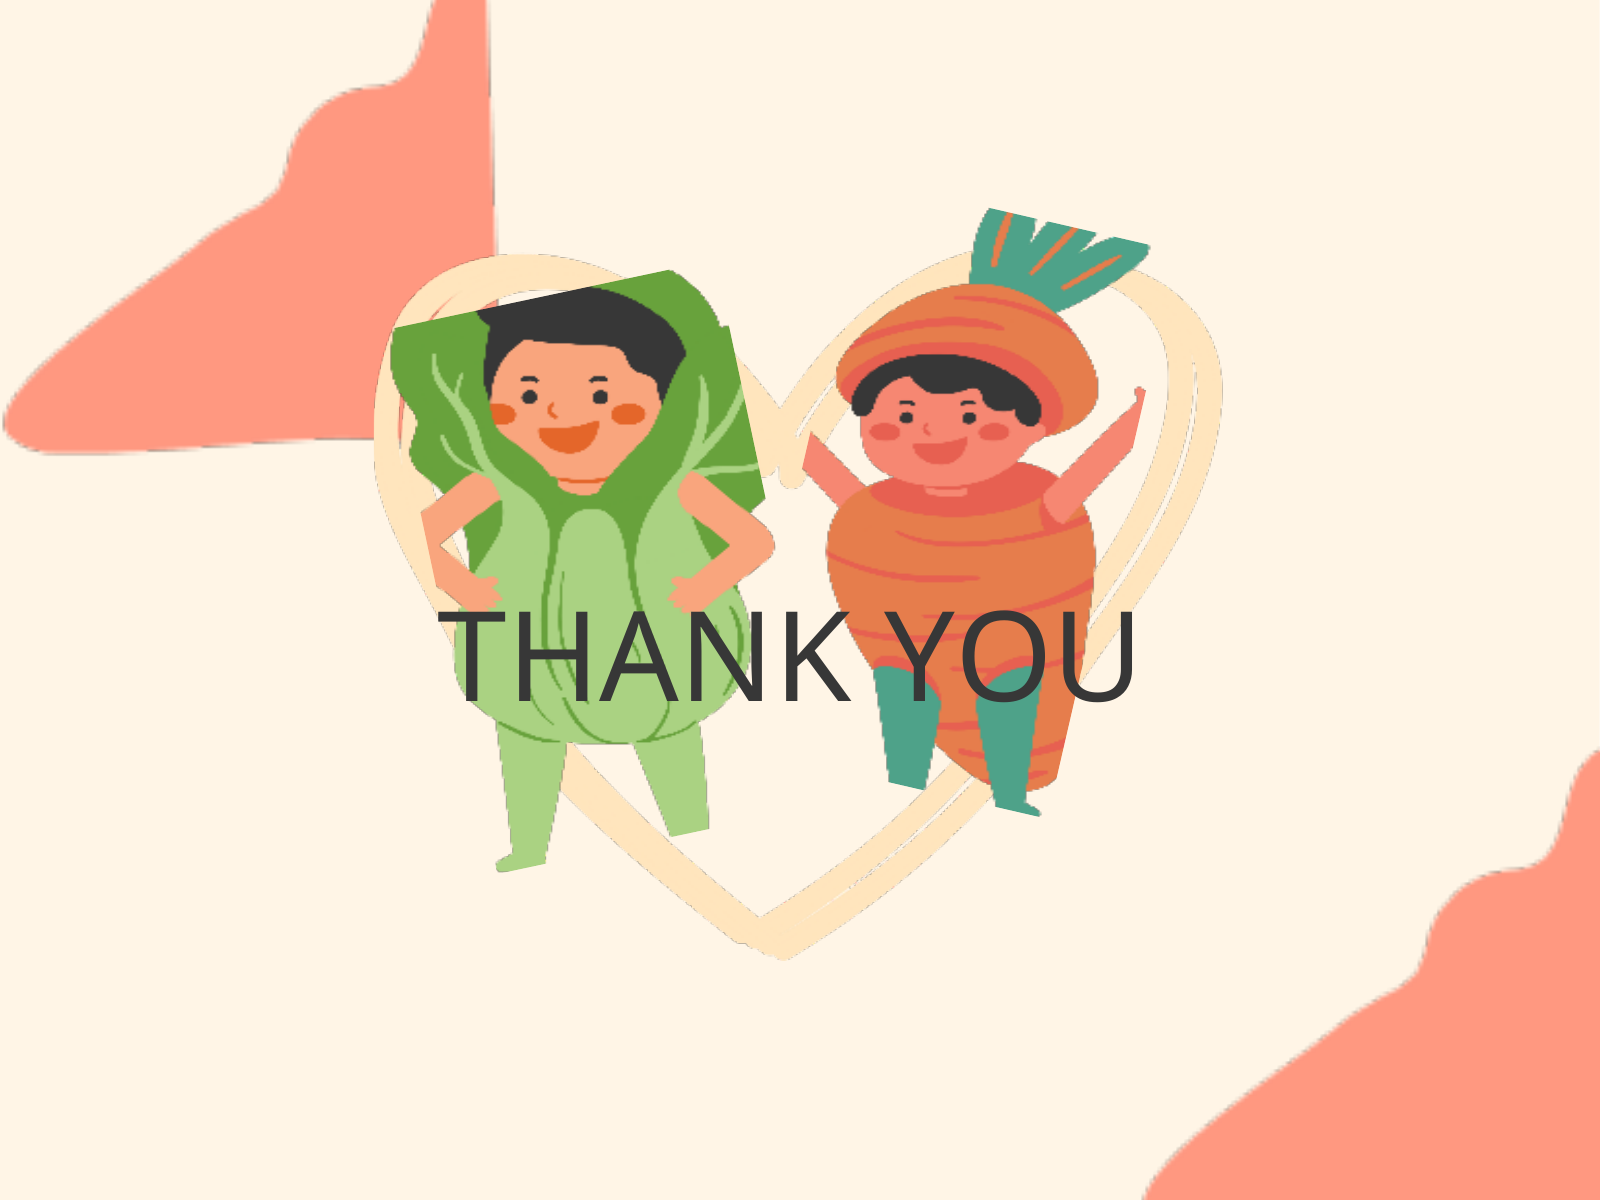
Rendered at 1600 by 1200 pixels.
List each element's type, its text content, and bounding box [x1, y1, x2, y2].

text_box [0, 0, 1226, 610]
text_box [373, 730, 1600, 1200]
text_box THANK YOU [975, 620, 1033, 692]
text_box THANK YOU [141, 610, 1441, 730]
